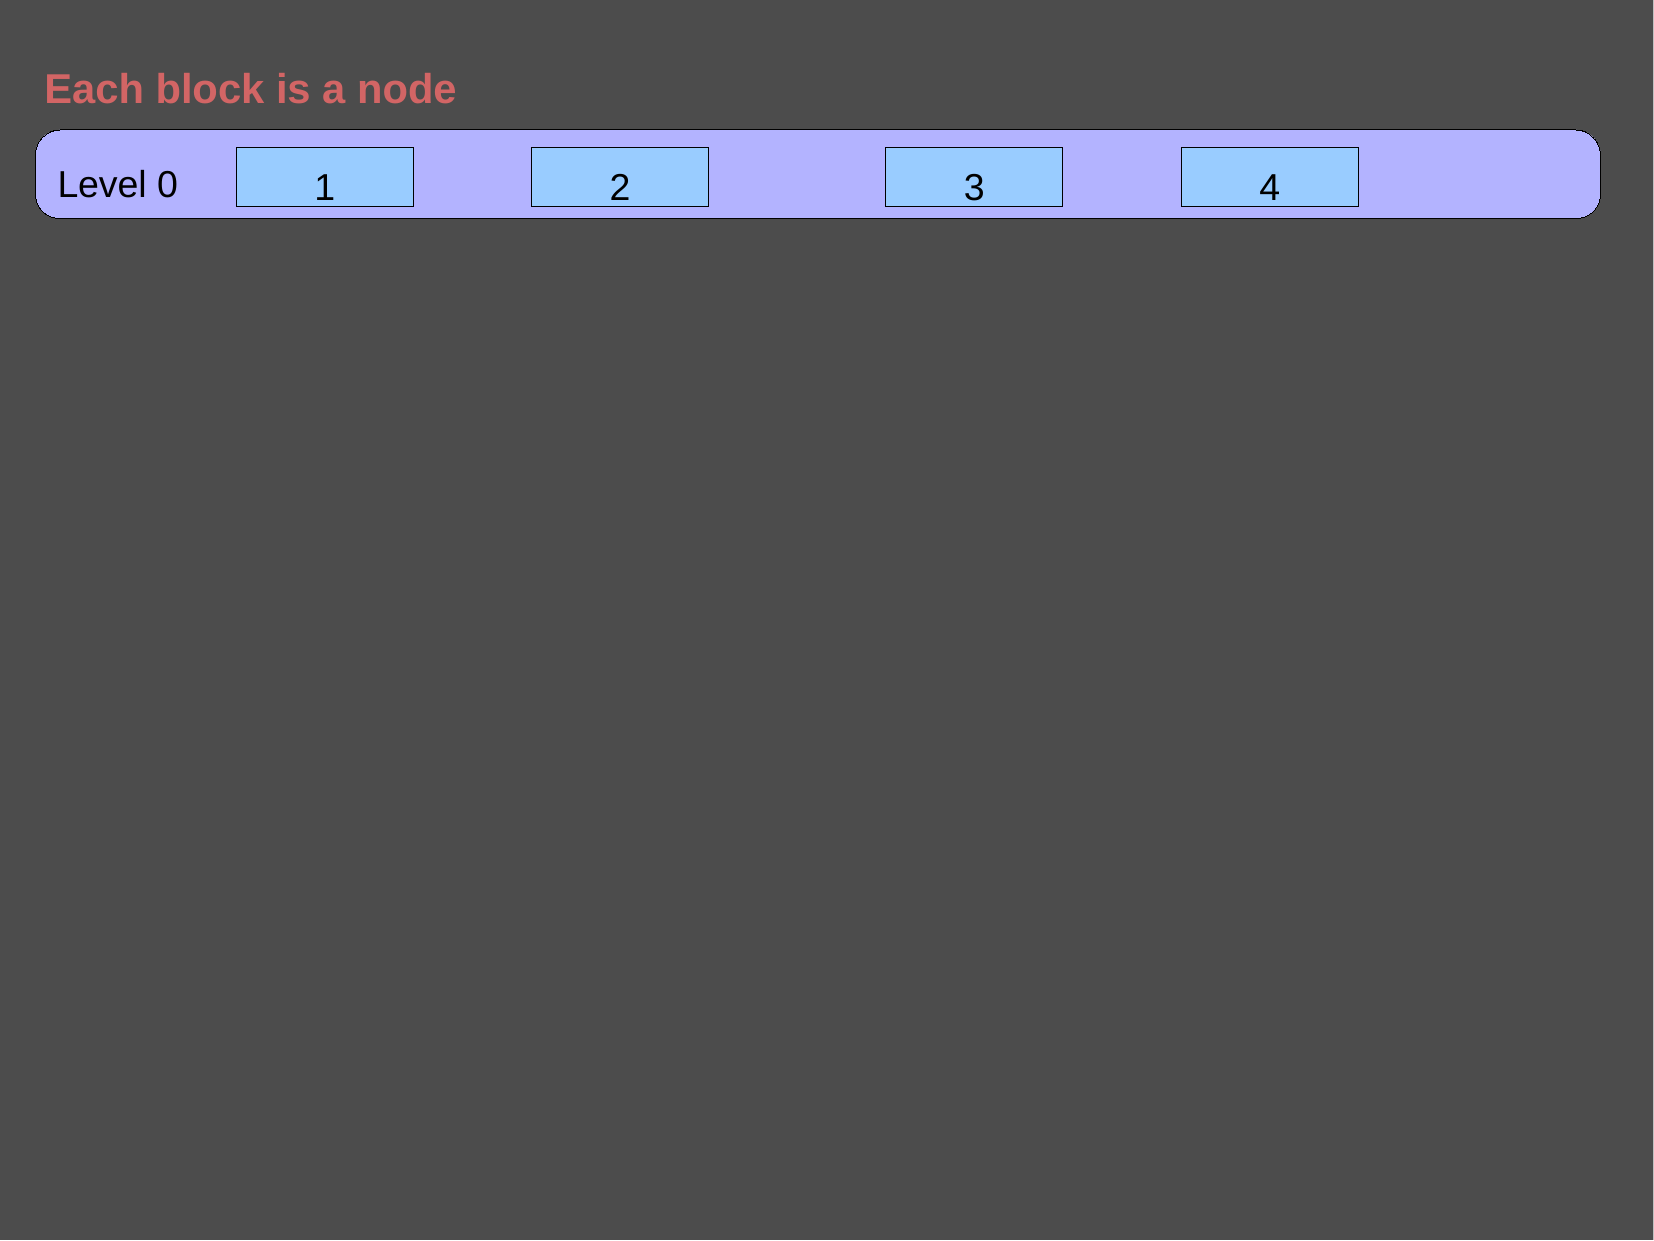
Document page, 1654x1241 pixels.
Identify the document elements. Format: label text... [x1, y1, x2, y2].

text_box 2 [531, 147, 709, 207]
text_box 4 [1181, 147, 1359, 207]
text_box 1 [236, 147, 414, 207]
text_box Each block is a node [29, 35, 1595, 98]
text_box Level 0 [35, 129, 1601, 219]
text_box 3 [885, 147, 1063, 207]
